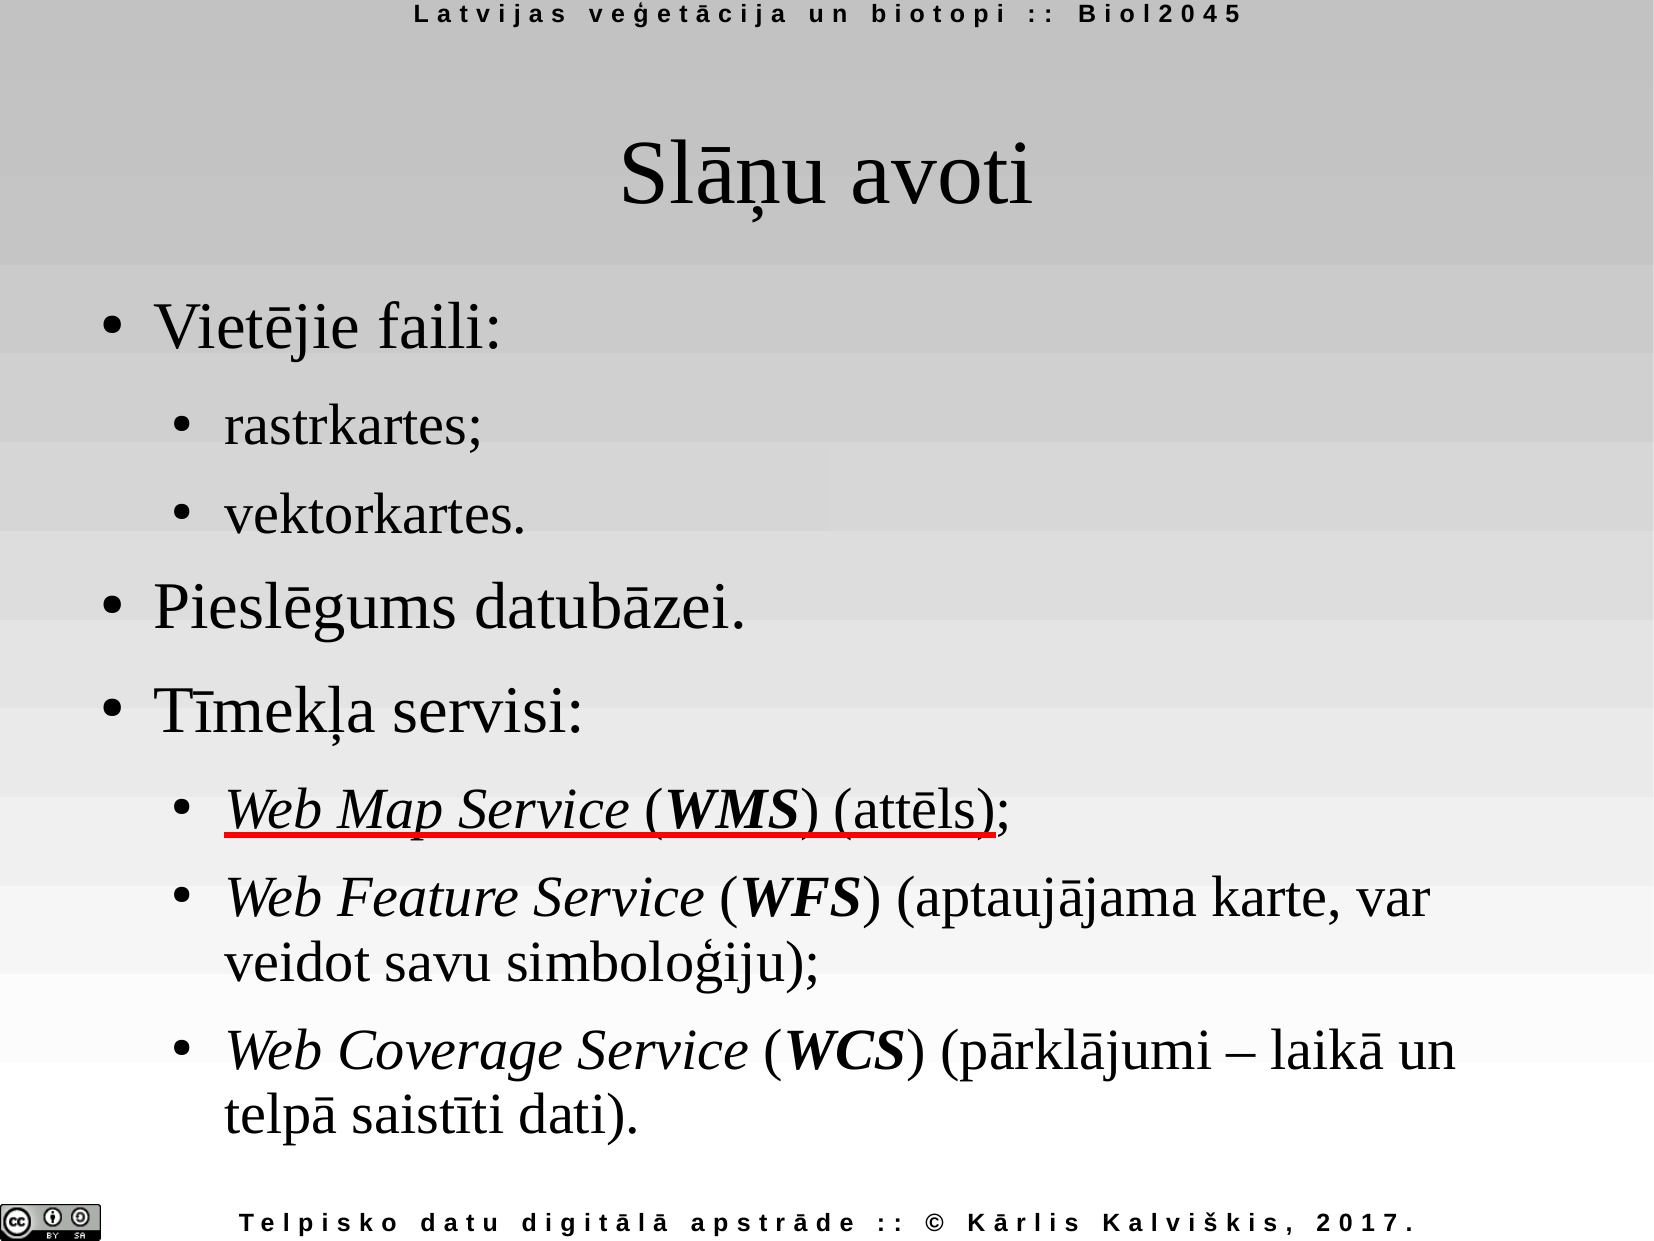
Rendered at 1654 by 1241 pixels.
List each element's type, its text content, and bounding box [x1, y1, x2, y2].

list Vietējie faili: rastrkartes; vektorkartes. Pieslēgums datubāzei. Tīmekļa servisi: Web Map Service (WMS) (attēls); Web Feature Service (WFS) (aptaujājama karte, var veidot savu simboloģiju); Web Coverage Service (WCS) (pārklājumi – laikā un telpā saistīti dati). [82, 289, 1571, 1113]
title Slāņu avoti [29, 49, 1625, 296]
picture [0, 0, 1654, 1241]
